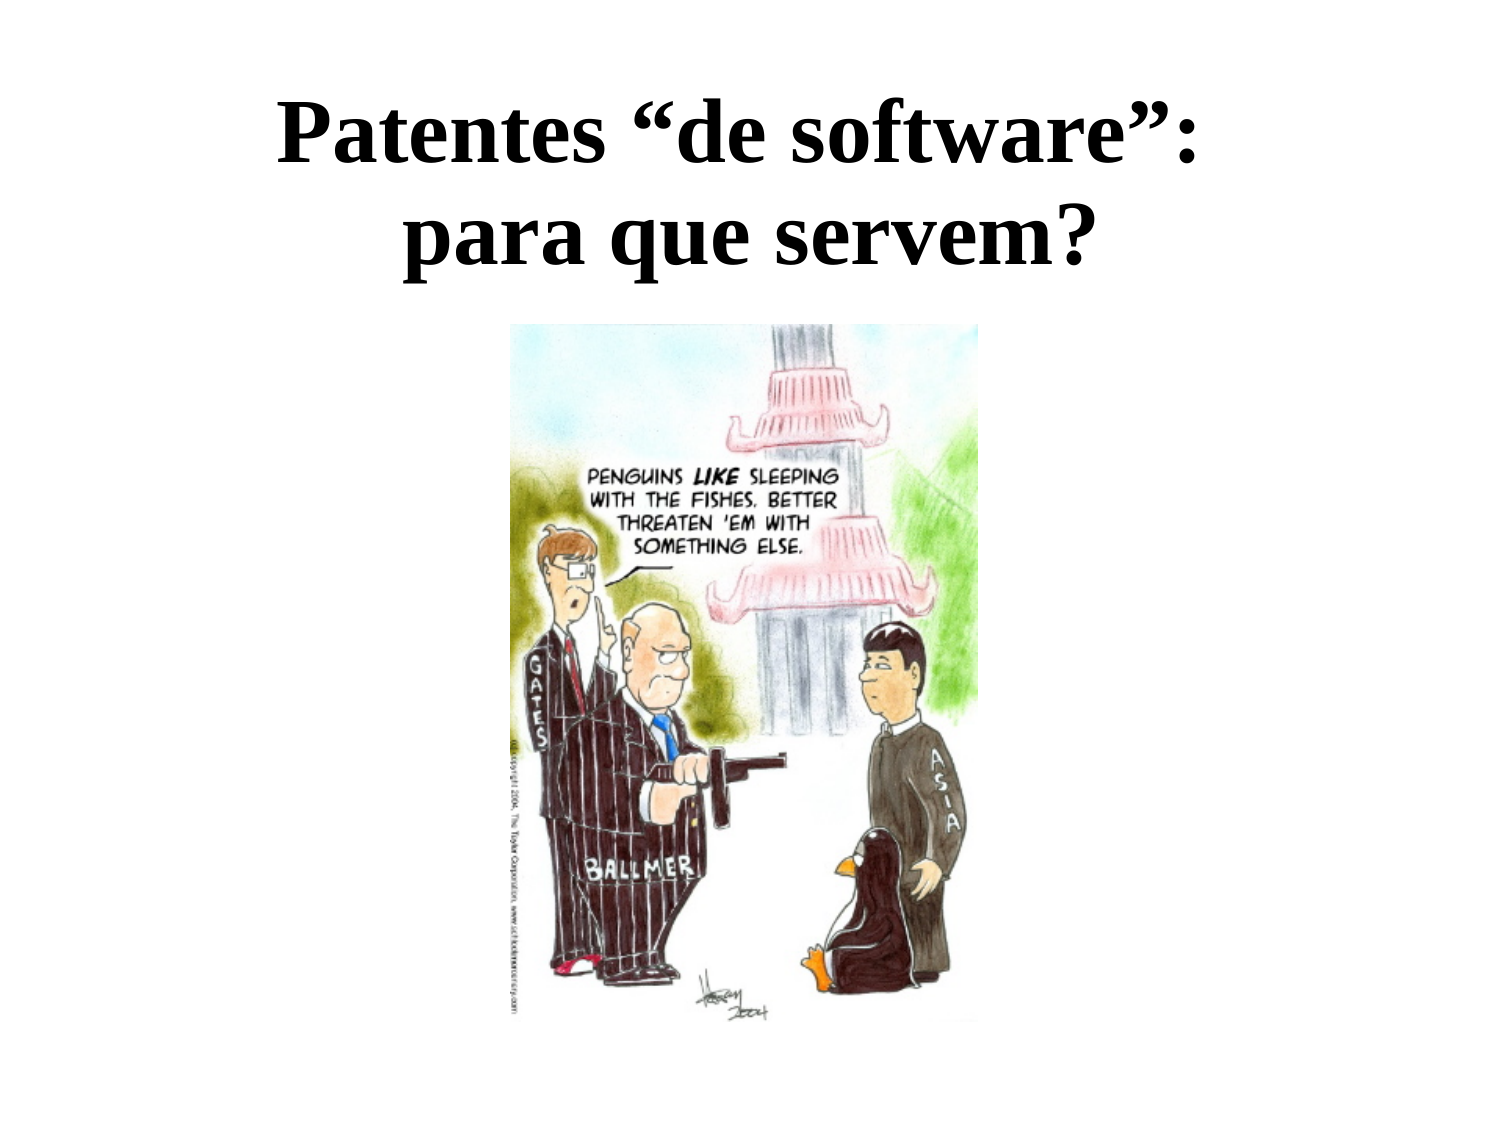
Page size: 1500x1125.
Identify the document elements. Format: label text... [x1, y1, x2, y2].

title Patentes “de software”: para que servem? [175, 52, 1329, 312]
picture [510, 324, 978, 1022]
